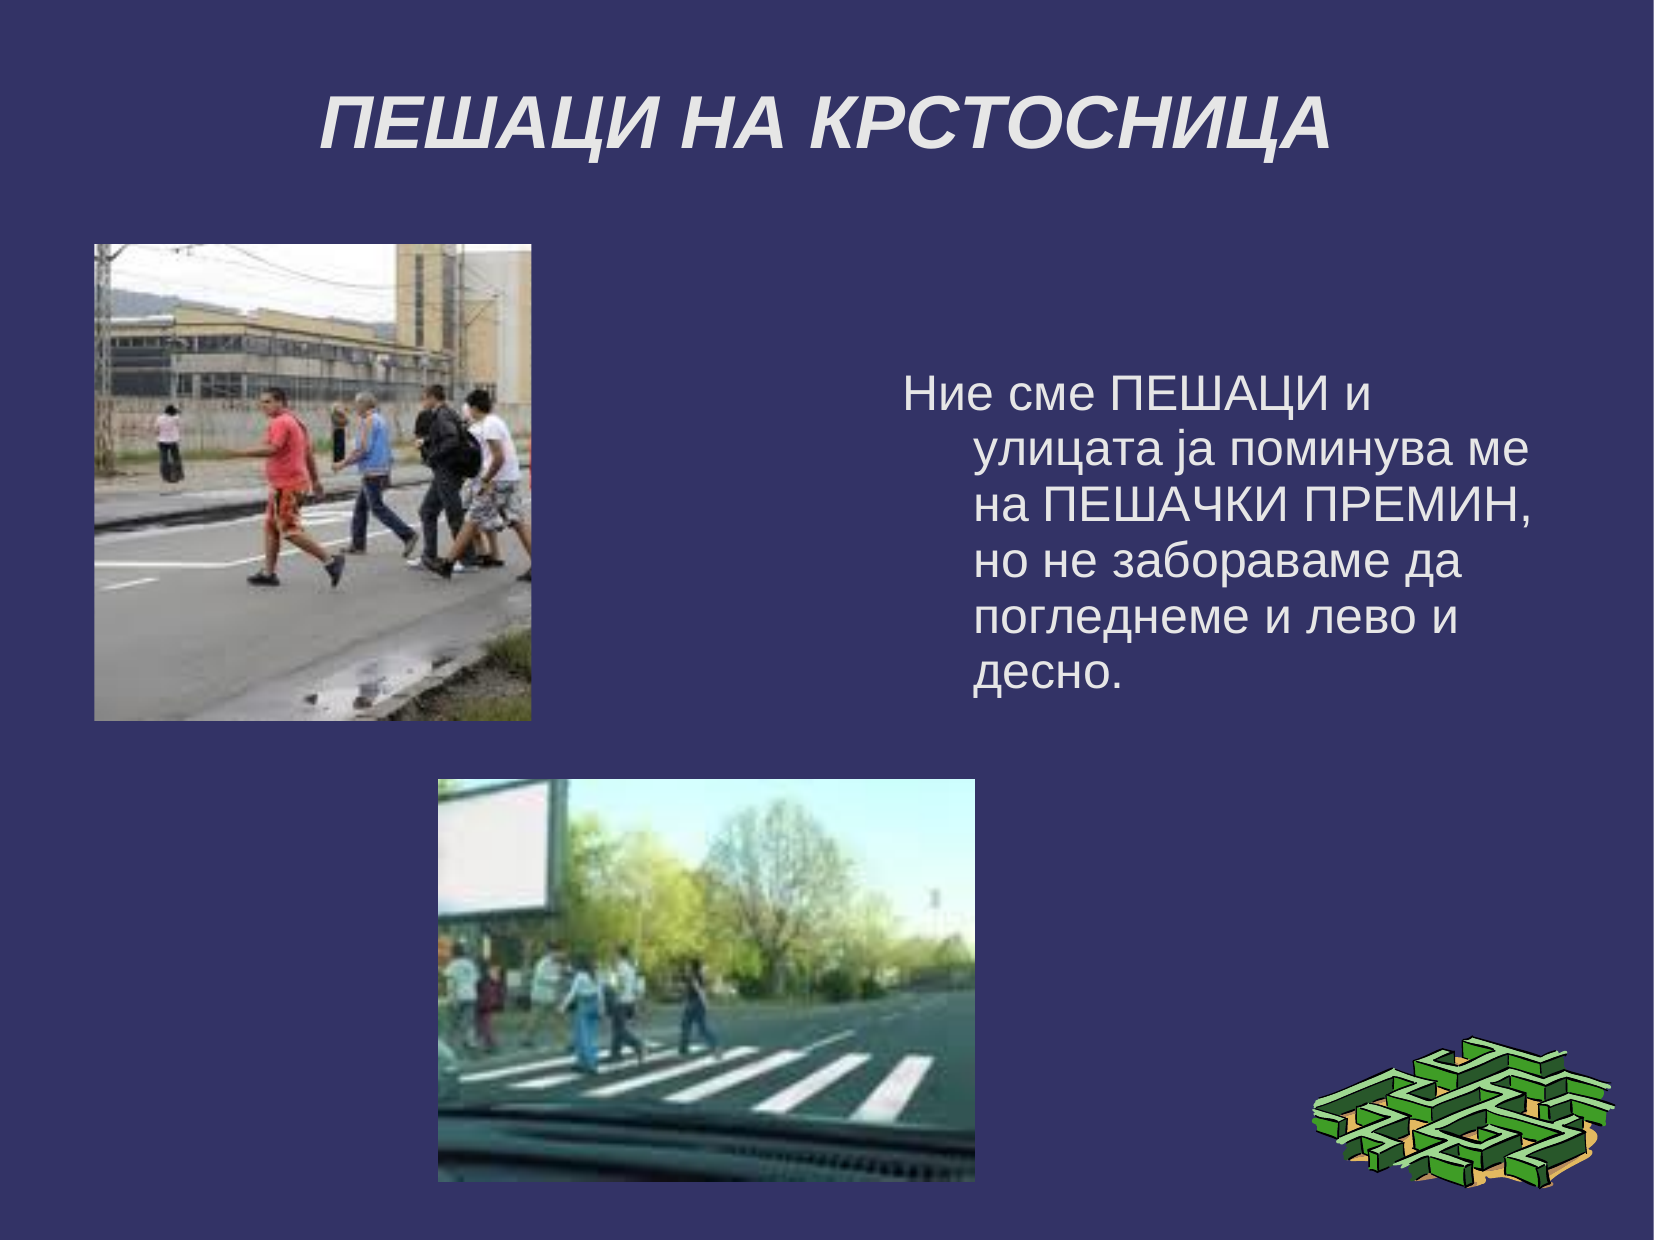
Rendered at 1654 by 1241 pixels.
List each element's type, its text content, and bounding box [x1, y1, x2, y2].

picture [438, 779, 975, 1182]
list Ние сме ПЕШАЦИ и улицата ја поминува ме на ПЕШАЧКИ ПРЕМИН, но не забораваме да погледнеме и лево и десно. [891, 364, 1570, 773]
title ПЕШАЦИ НА КРСТОСНИЦА [121, 19, 1534, 227]
picture [94, 244, 532, 721]
